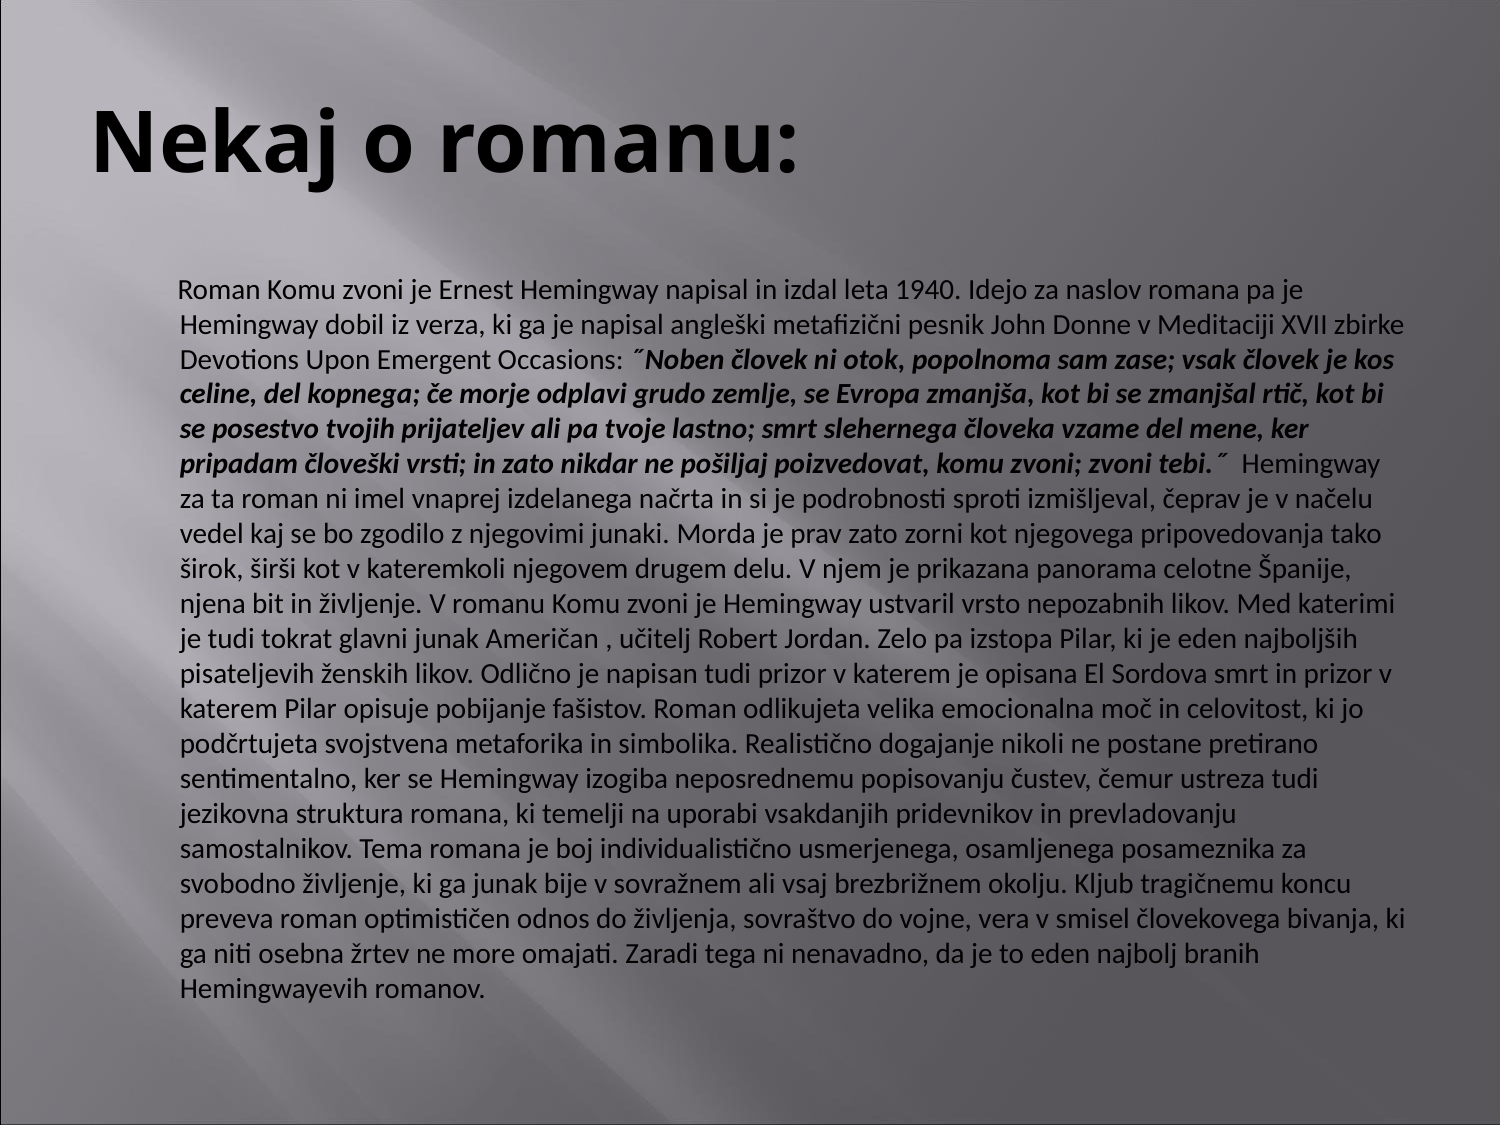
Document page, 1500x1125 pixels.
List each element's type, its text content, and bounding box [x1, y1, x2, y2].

picture [0, 0, 1500, 1125]
title Nekaj o romanu: [75, 45, 1425, 233]
list Roman Komu zvoni je Ernest Hemingway napisal in izdal leta 1940. Idejo za naslov romana pa je Hemingway dobil iz verza, ki ga je napisal angleški metafizični pesnik John Donne v Meditaciji XVII zbirke Devotions Upon Emergent Occasions: ˝Noben človek ni otok, popolnoma sam zase; vsak človek je kos celine, del kopnega; če morje odplavi grudo zemlje, se Evropa zmanjša, kot bi se zmanjšal rtič, kot bi se posestvo tvojih prijateljev ali pa tvoje lastno; smrt slehernega človeka vzame del mene, ker pripadam človeški vrsti; in zato nikdar ne pošiljaj poizvedovat, komu zvoni; zvoni tebi.˝ Hemingway za ta roman ni imel vnaprej izdelanega načrta in si je podrobnosti sproti izmišljeval, čeprav je v načelu vedel kaj se bo zgodilo z njegovimi junaki. Morda je prav zato zorni kot njegovega pripovedovanja tako širok, širši kot v kateremkoli njegovem drugem delu. V njem je prikazana panorama celotne Španije, njena bit in življenje. V romanu Komu zvoni je Hemingway ustvaril vrsto nepozabnih likov. Med katerimi je tudi tokrat glavni junak Američan , učitelj Robert Jordan. Zelo pa izstopa Pilar, ki je eden najboljših pisateljevih ženskih likov. Odlično je napisan tudi prizor v katerem je opisana El Sordova smrt in prizor v katerem Pilar opisuje pobijanje fašistov. Roman odlikujeta velika emocionalna moč in celovitost, ki jo podčrtujeta svojstvena metaforika in simbolika. Realistično dogajanje nikoli ne postane pretirano sentimentalno, ker se Hemingway izogiba neposrednemu popisovanju čustev, čemur ustreza tudi jezikovna struktura romana, ki temelji na uporabi vsakdanjih pridevnikov in prevladovanju samostalnikov. Tema romana je boj individualistično usmerjenega, osamljenega posameznika za svobodno življenje, ki ga junak bije v sovražnem ali vsaj brezbrižnem okolju. Kljub tragičnemu koncu preveva roman optimističen odnos do življenja, sovraštvo do vojne, vera v smisel človekovega bivanja, ki ga niti osebna žrtev ne more omajati. Zaradi tega ni nenavadno, da je to eden najbolj branih Hemingwayevih romanov. [75, 262, 1425, 1035]
